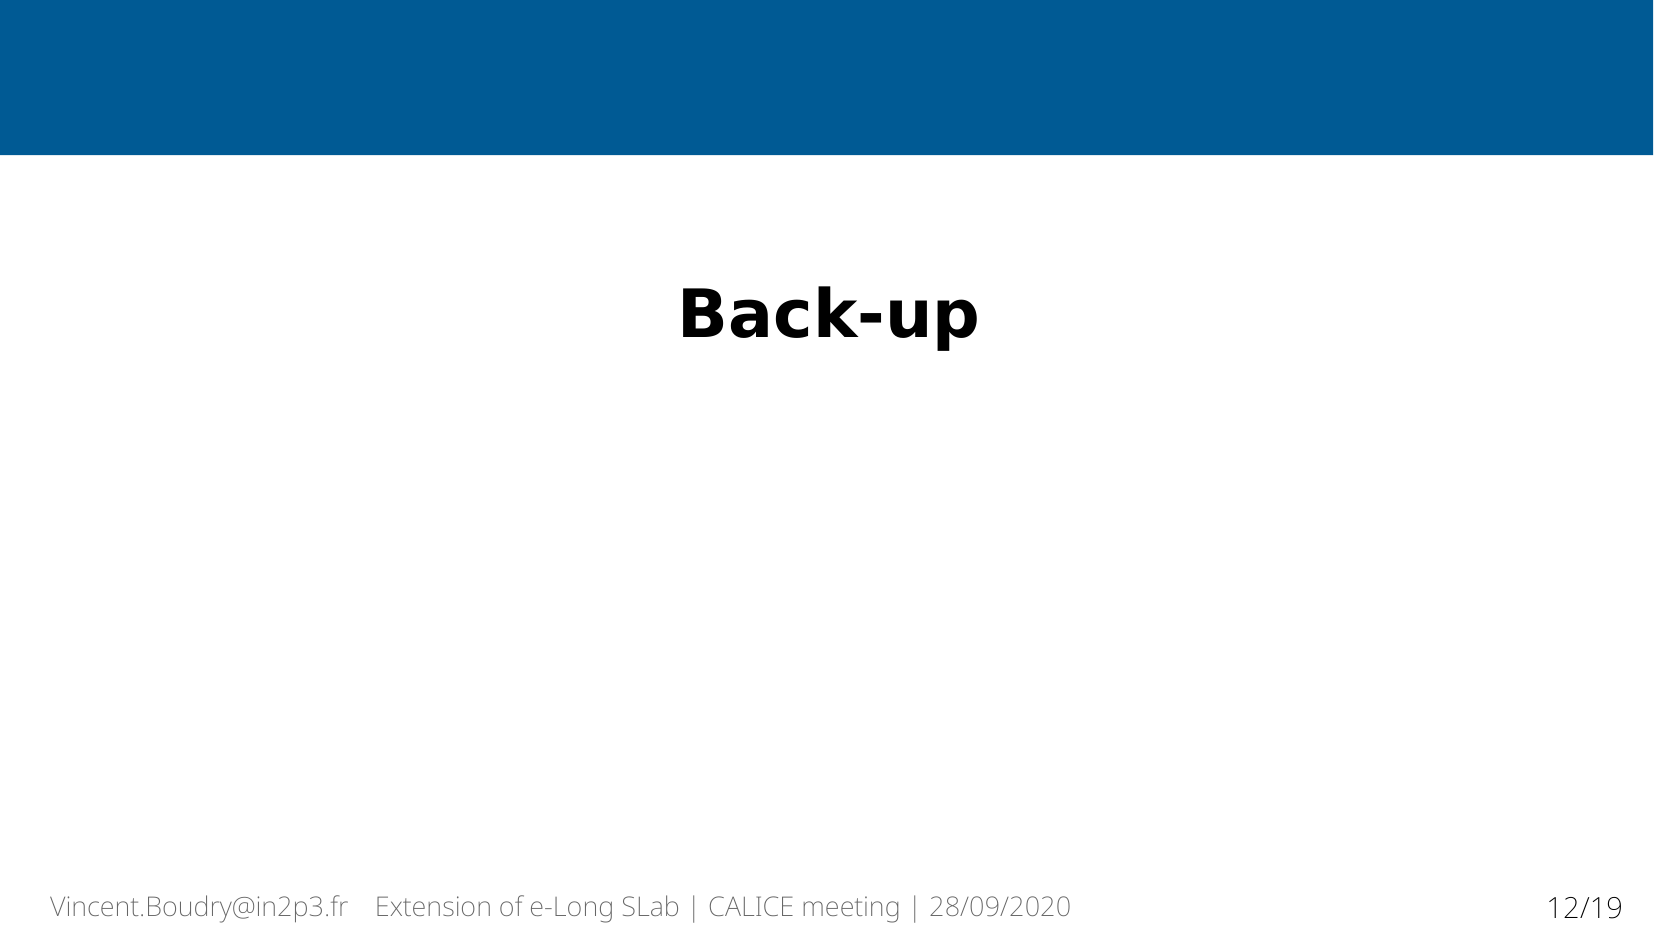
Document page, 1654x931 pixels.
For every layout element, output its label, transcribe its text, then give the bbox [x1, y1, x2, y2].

subtitle Back-up [24, 12, 1635, 617]
